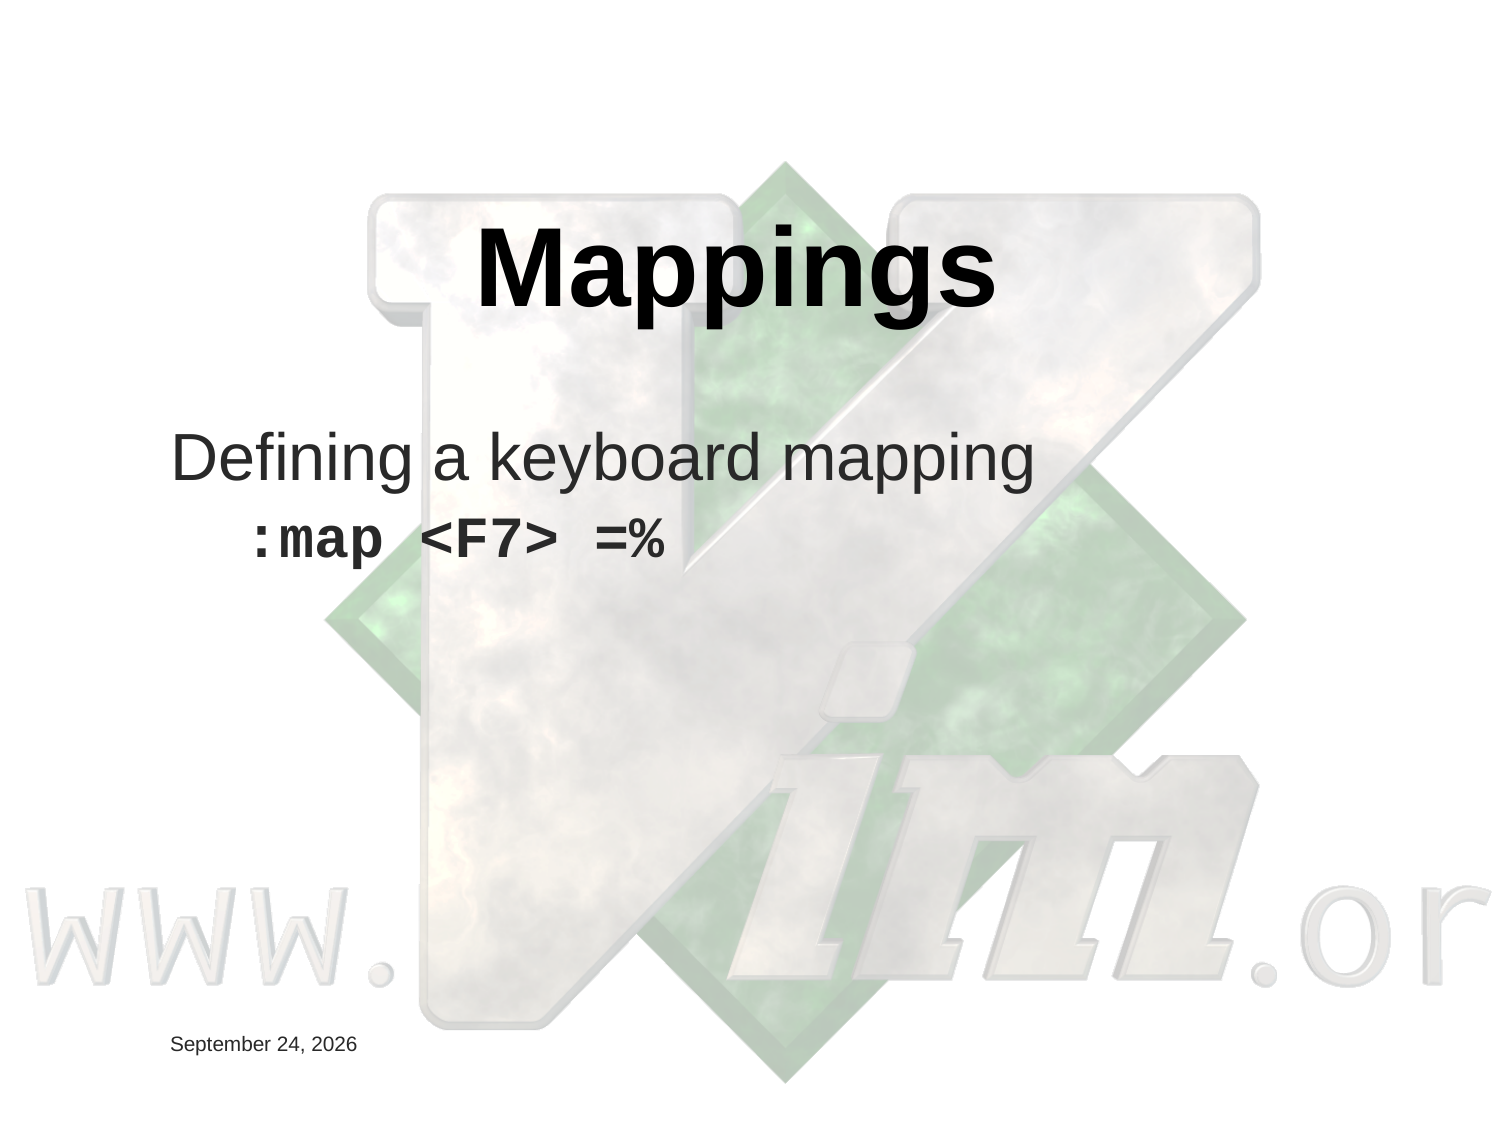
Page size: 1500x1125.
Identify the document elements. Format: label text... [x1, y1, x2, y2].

list Defining a keyboard mapping :map <F7> =% [155, 412, 1413, 1001]
title Mappings [150, 105, 1325, 338]
picture [0, 0, 1500, 1125]
